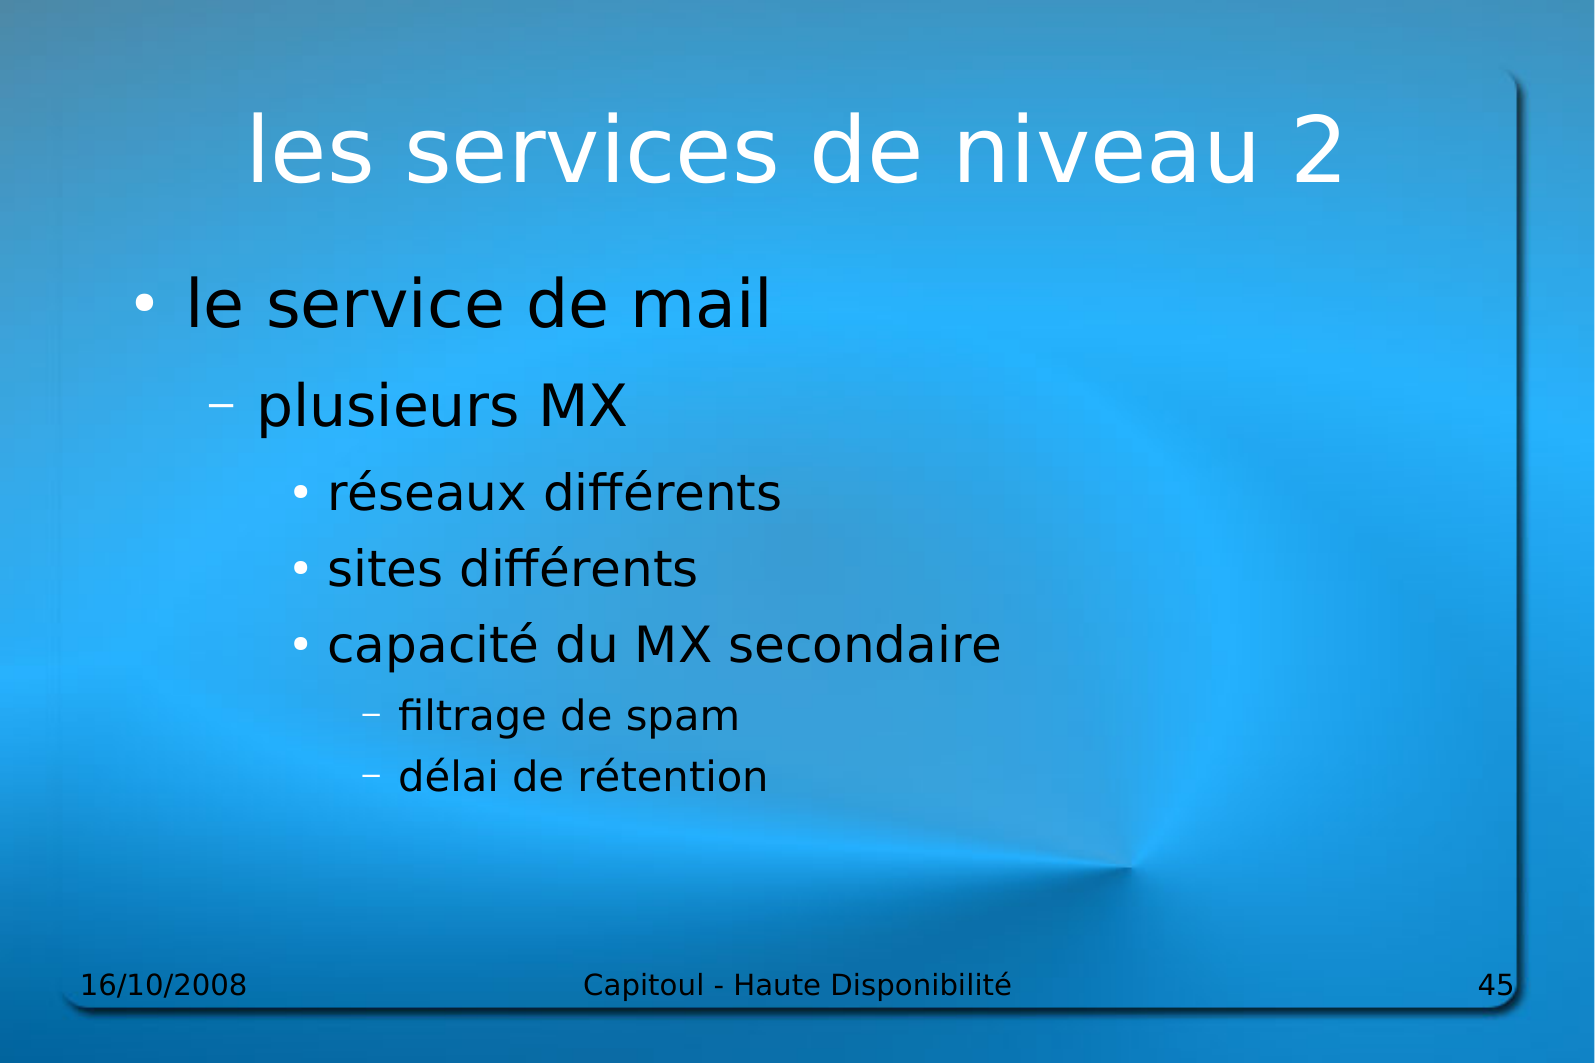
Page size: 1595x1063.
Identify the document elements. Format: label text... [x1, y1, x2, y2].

picture [0, 0, 1595, 1063]
list le service de mail plusieurs MX réseaux différents sites différents capacité du MX secondaire filtrage de spam délai de rétention [114, 265, 1477, 861]
title les services de niveau 2 [117, 97, 1479, 205]
